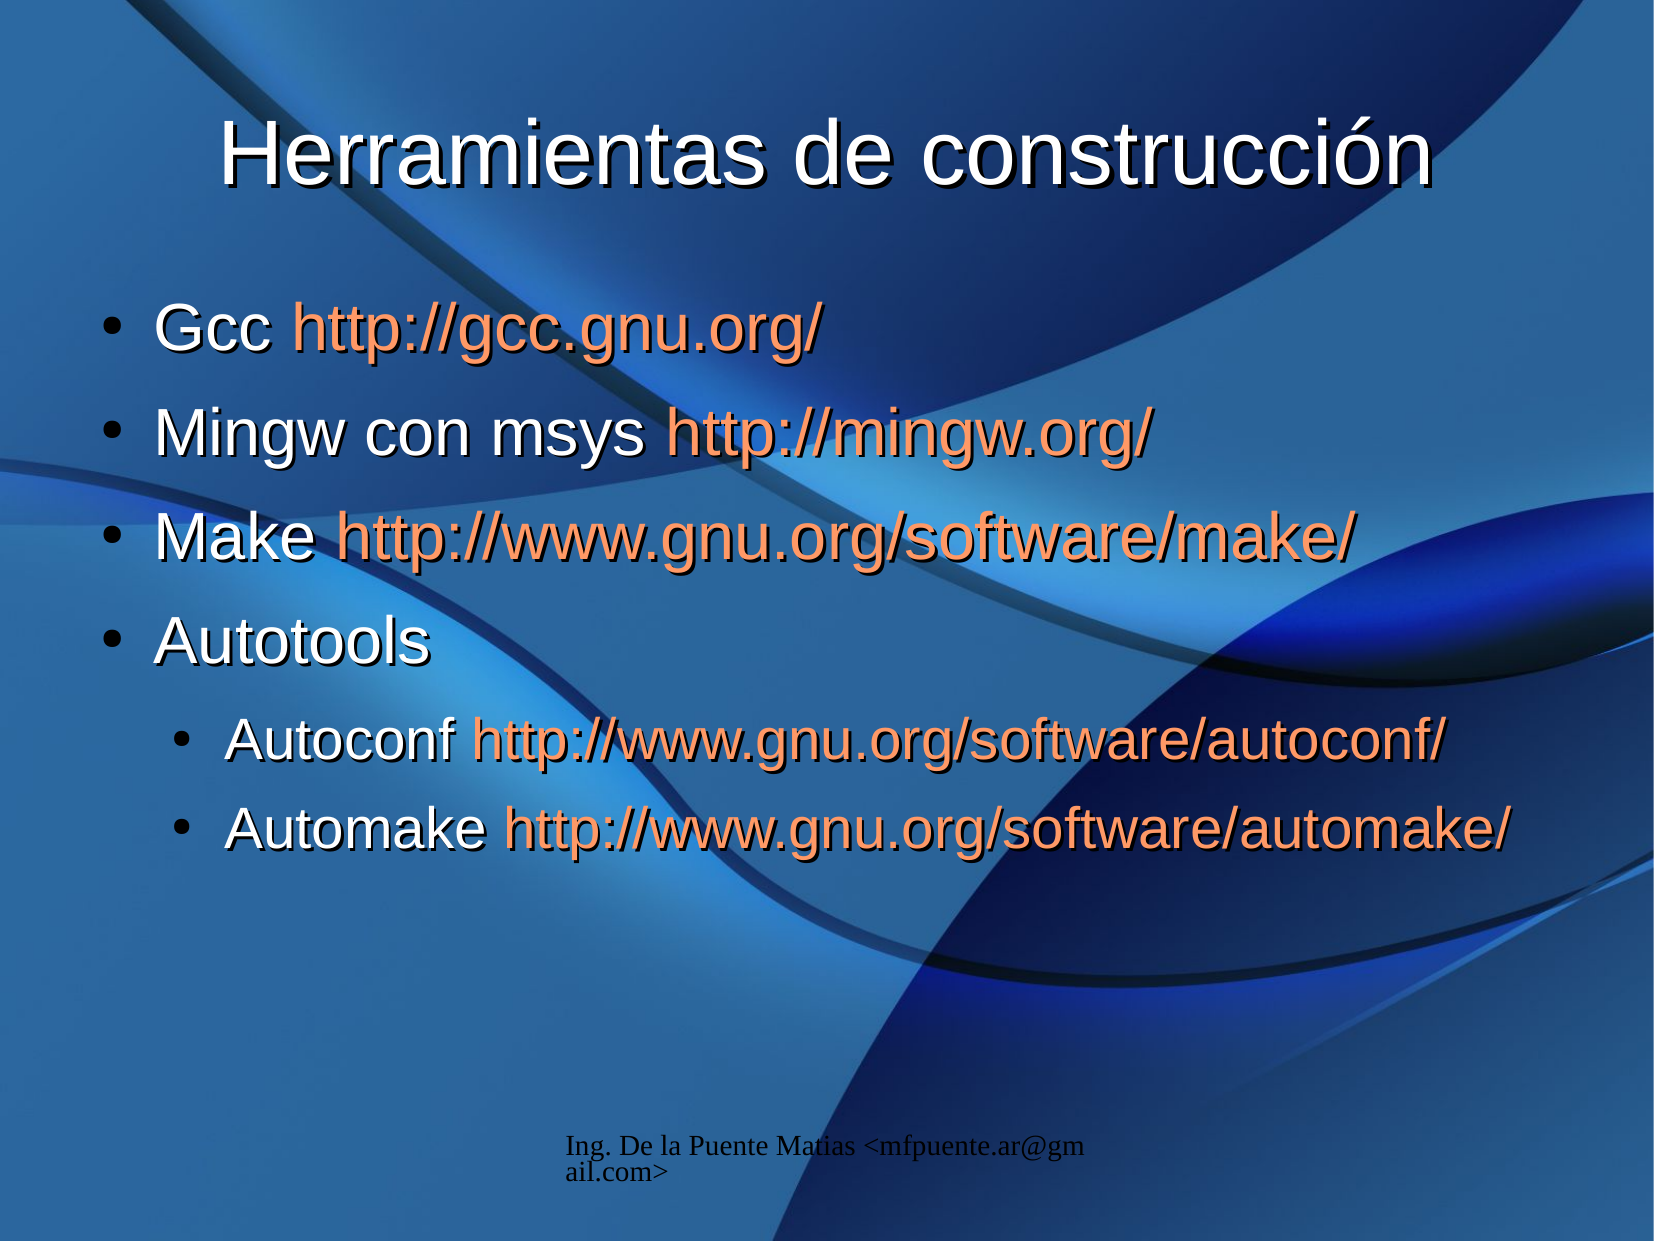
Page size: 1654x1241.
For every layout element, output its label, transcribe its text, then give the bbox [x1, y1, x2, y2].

list Gcc http://gcc.gnu.org/ Mingw con msys http://mingw.org/ Make http://www.gnu.org/software/make/ Autotools Autoconf http://www.gnu.org/software/autoconf/ Automake http://www.gnu.org/software/automake/ [82, 290, 1571, 1094]
picture [0, 0, 1654, 1241]
title Herramientas de construcción [82, 56, 1571, 250]
